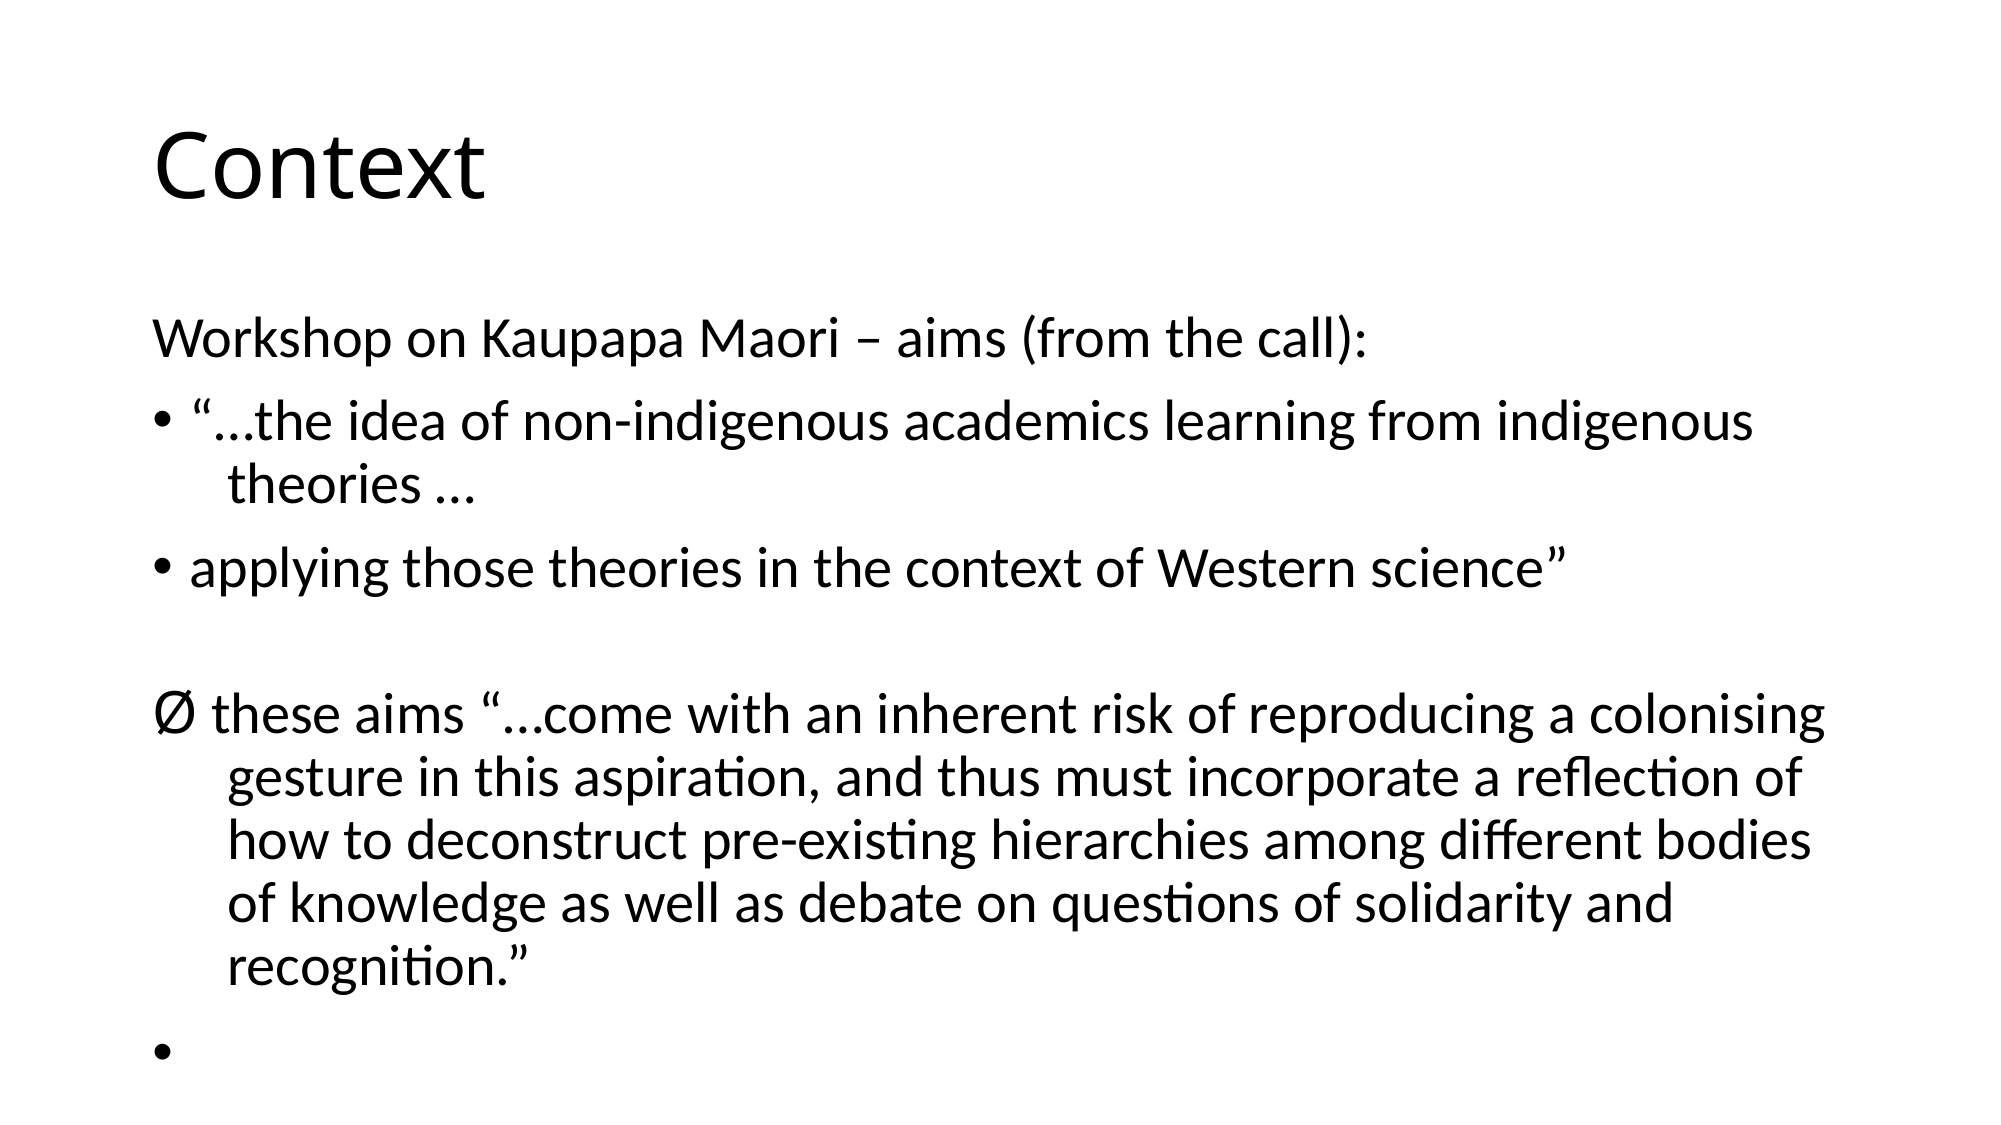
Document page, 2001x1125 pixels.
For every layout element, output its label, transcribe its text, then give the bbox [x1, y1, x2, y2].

title Context [137, 59, 1863, 278]
list Workshop on Kaupapa Maori – aims (from the call): “…the idea of non-indigenous academics learning from indigenous theories … applying those theories in the context of Western science” these aims “…come with an inherent risk of reproducing a colonising gesture in this aspiration, and thus must incorporate a reflection of how to deconstruct pre-existing hierarchies among different bodies of knowledge as well as debate on questions of solidarity and recognition.” [137, 299, 1863, 1014]
